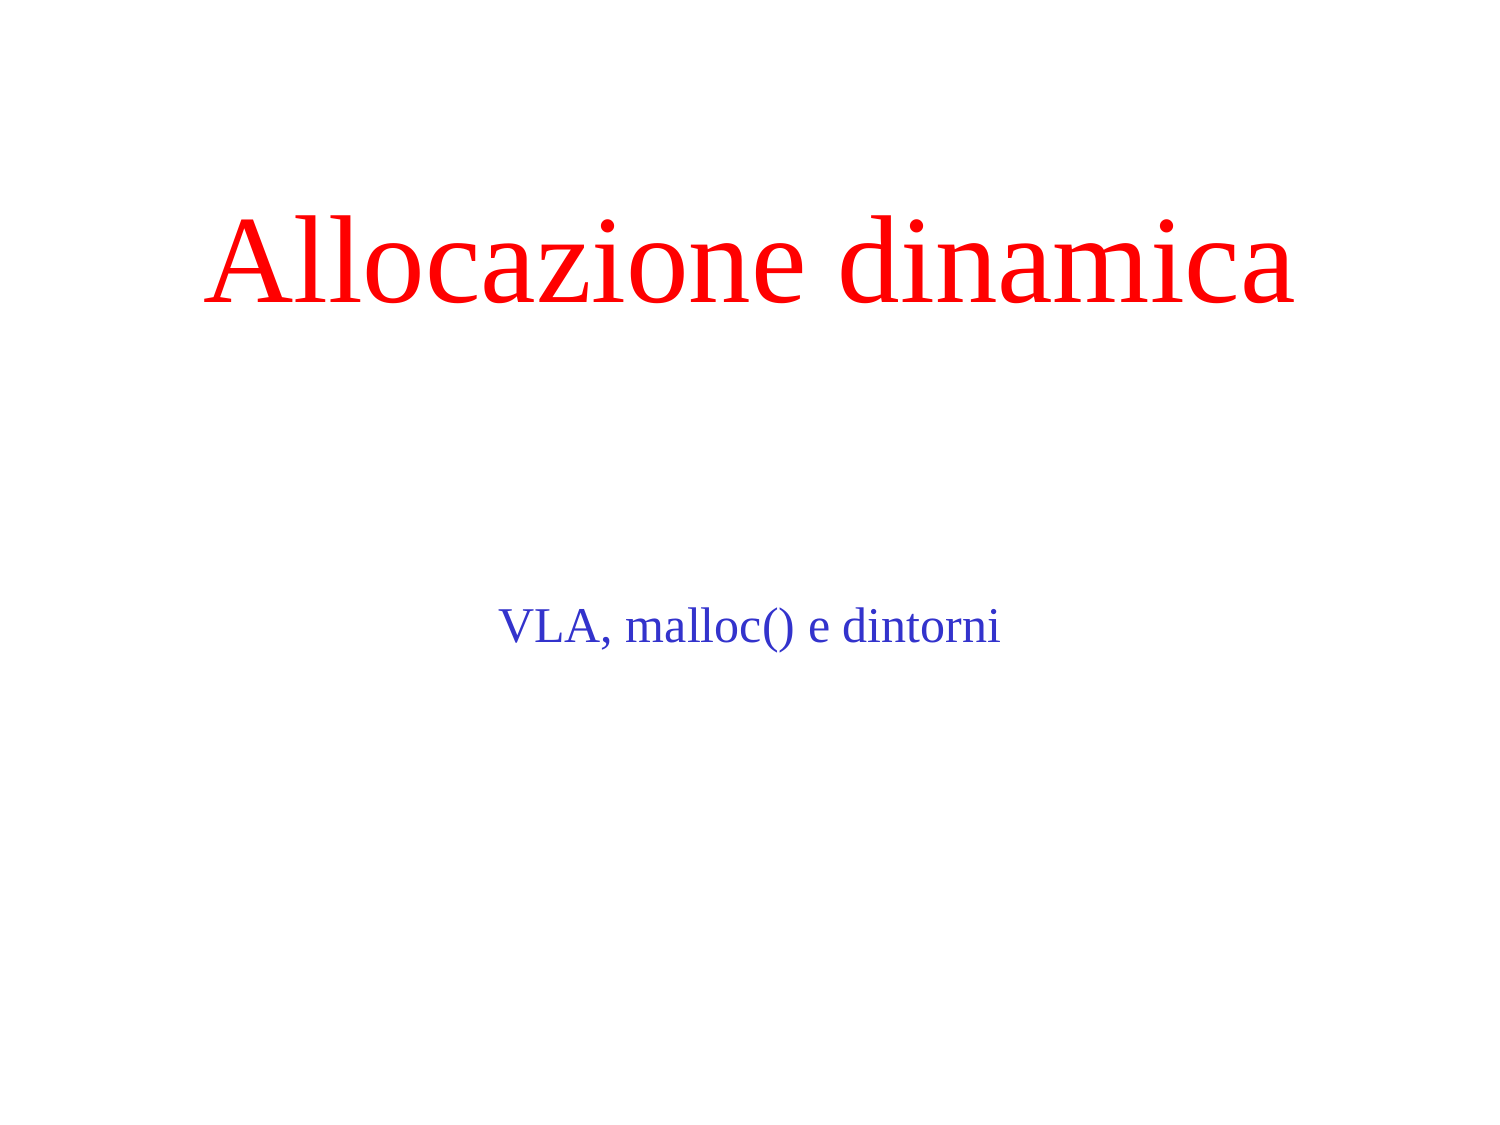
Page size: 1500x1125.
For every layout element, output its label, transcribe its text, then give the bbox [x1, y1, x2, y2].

title Allocazione dinamica [187, 184, 1313, 576]
list VLA, malloc() e dintorni [187, 590, 1313, 863]
